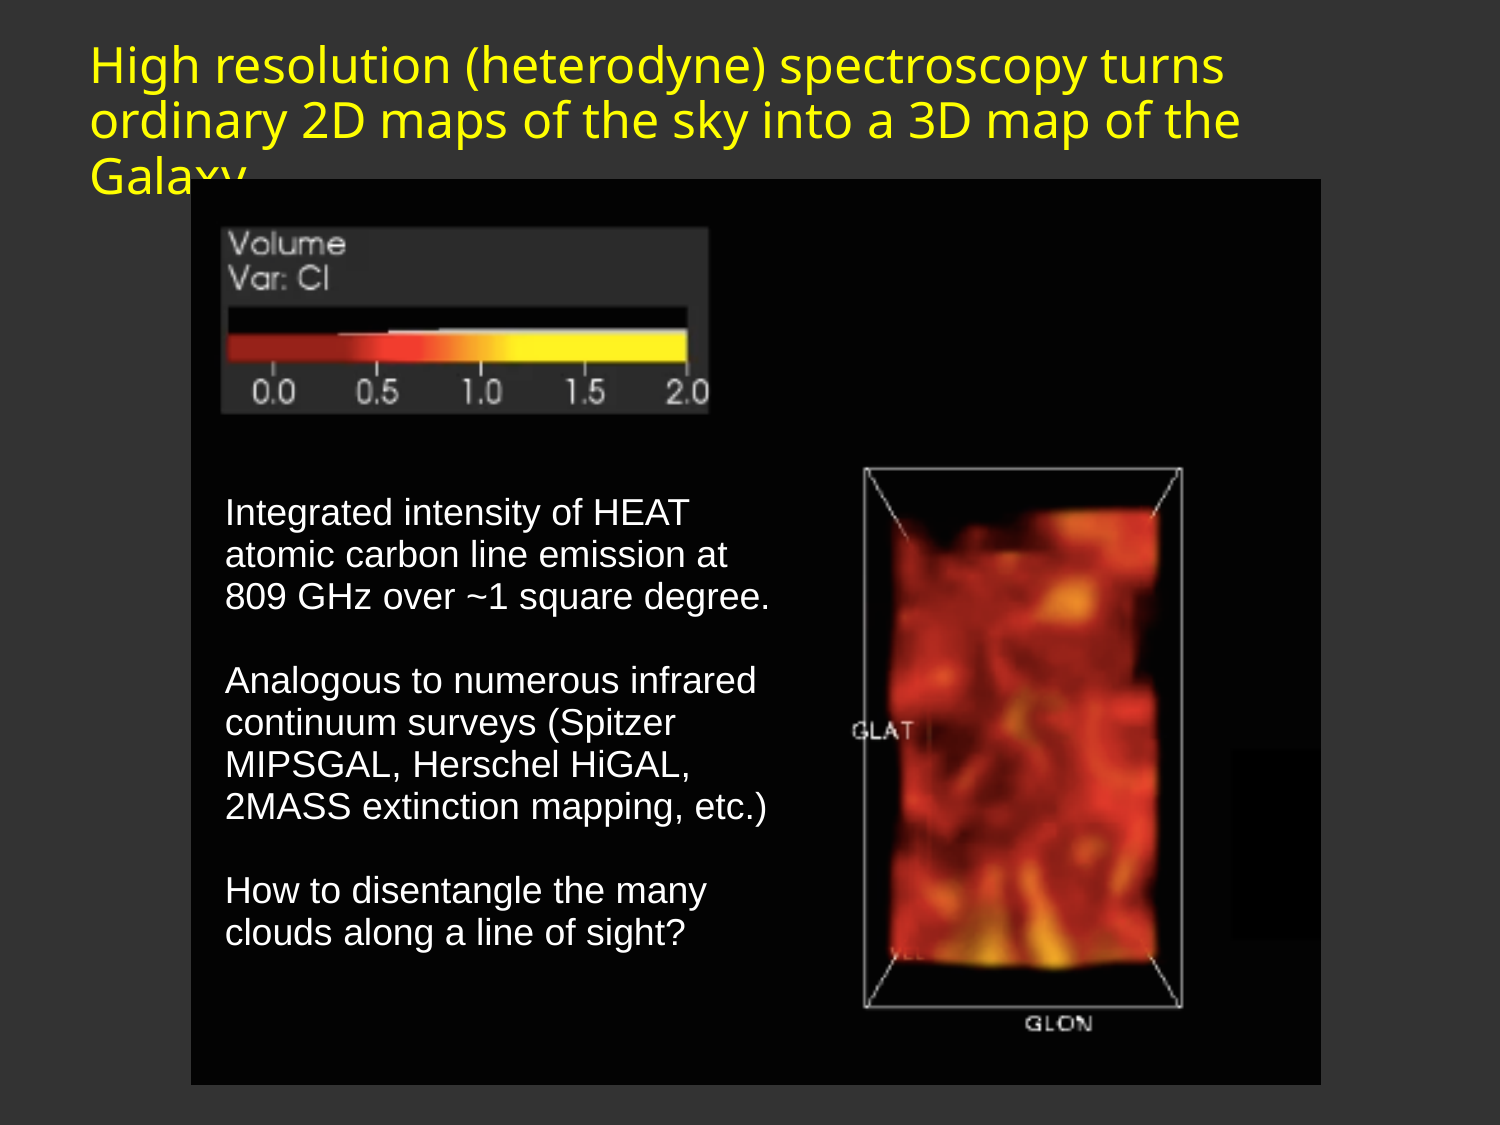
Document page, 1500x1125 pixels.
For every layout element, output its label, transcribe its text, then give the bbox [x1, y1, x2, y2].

picture [191, 179, 1321, 1086]
text_box Integrated intensity of HEAT atomic carbon line emission at 809 GHz over ~1 square degree. Analogous to numerous infrared continuum surveys (Spitzer MIPSGAL, Herschel HiGAL, 2MASS extinction mapping, etc.) How to disentangle the many clouds along a line of sight? [210, 483, 796, 1021]
title High resolution (heterodyne) spectroscopy turns ordinary 2D maps of the sky into a 3D map of the Galaxy... [74, 37, 1425, 180]
